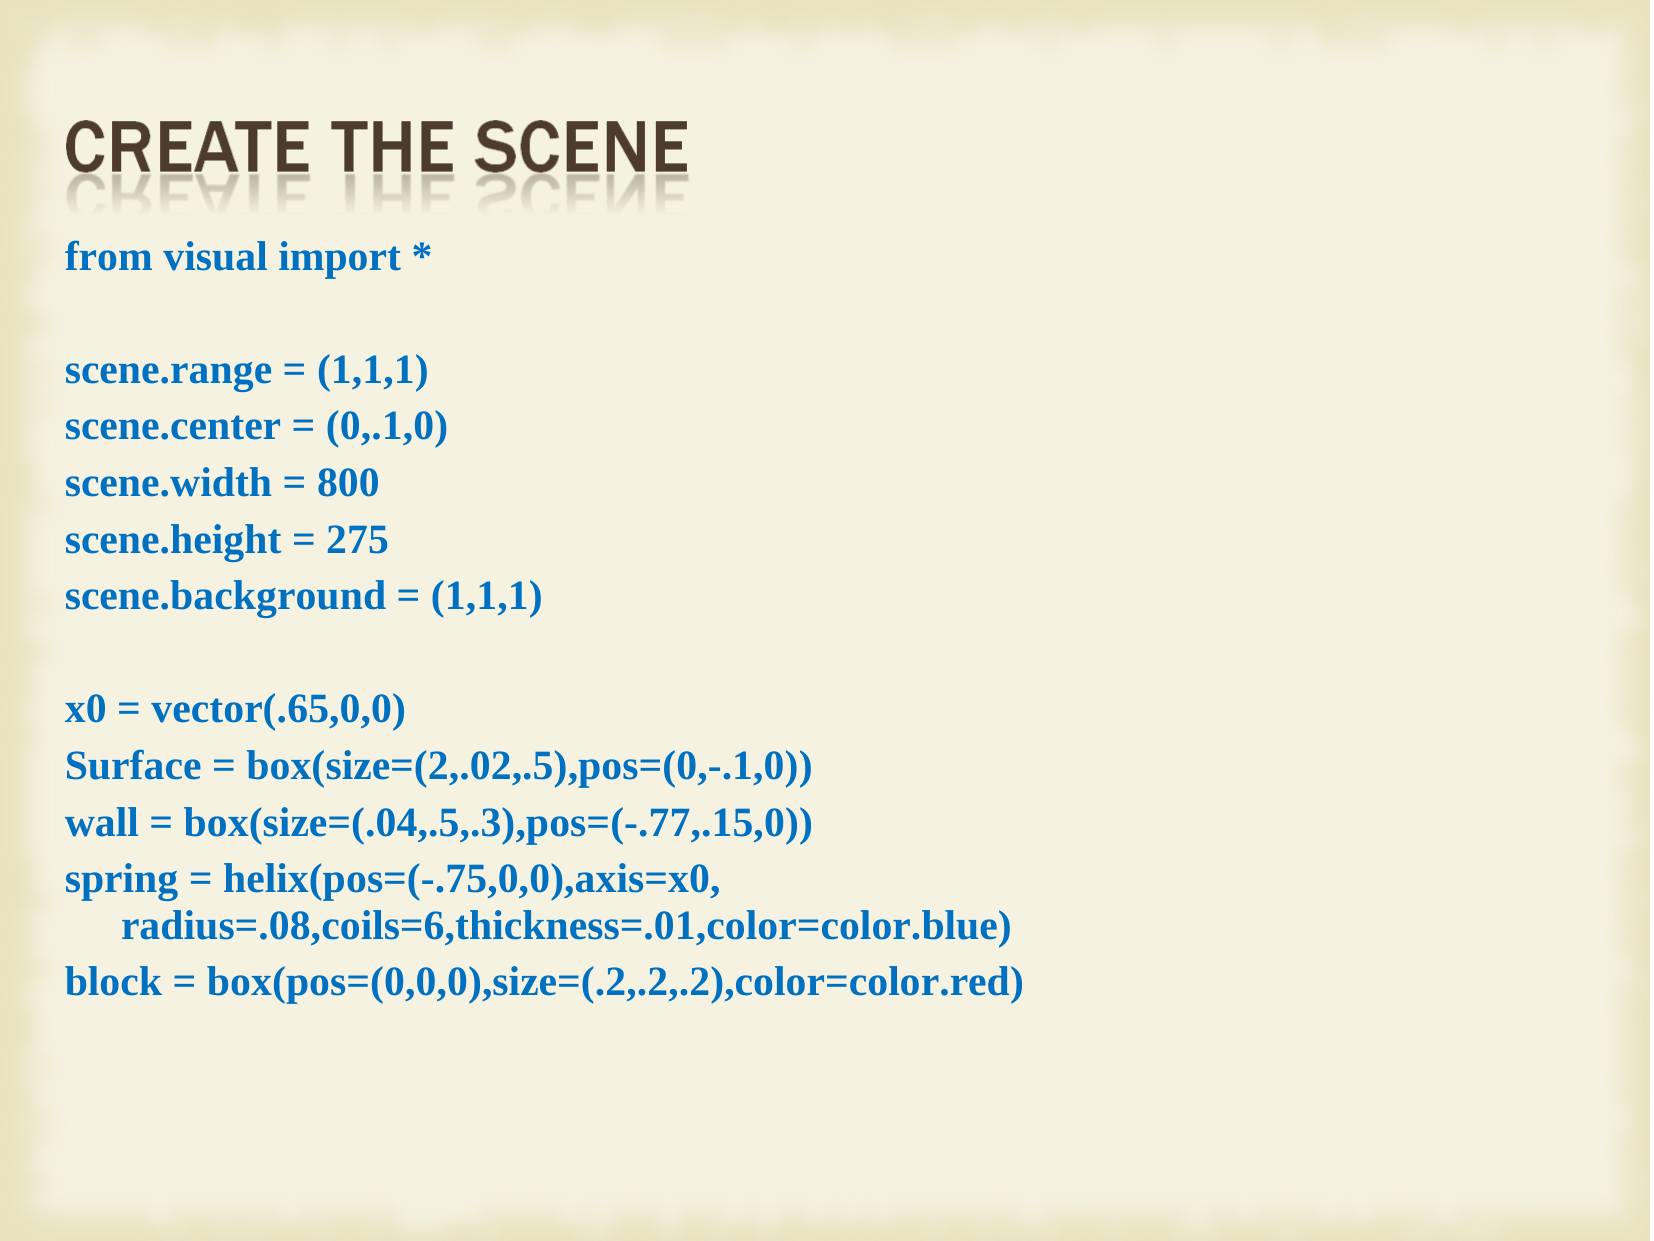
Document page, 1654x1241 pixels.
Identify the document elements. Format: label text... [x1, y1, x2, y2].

text_box [16, 73, 1477, 264]
list from visual import * scene.range = (1,1,1) scene.center = (0,.1,0) scene.width = 800 scene.height = 275 scene.background = (1,1,1) x0 = vector(.65,0,0) Surface = box(size=(2,.02,.5),pos=(0,-.1,0)) wall = box(size=(.04,.5,.3),pos=(-.77,.15,0)) spring = helix(pos=(-.75,0,0),axis=x0, radius=.08,coils=6,thickness=.01,color=color.blue) block = box(pos=(0,0,0),size=(.2,.2,.2),color=color.red) [50, 225, 1463, 1063]
picture [0, 0, 1651, 1241]
